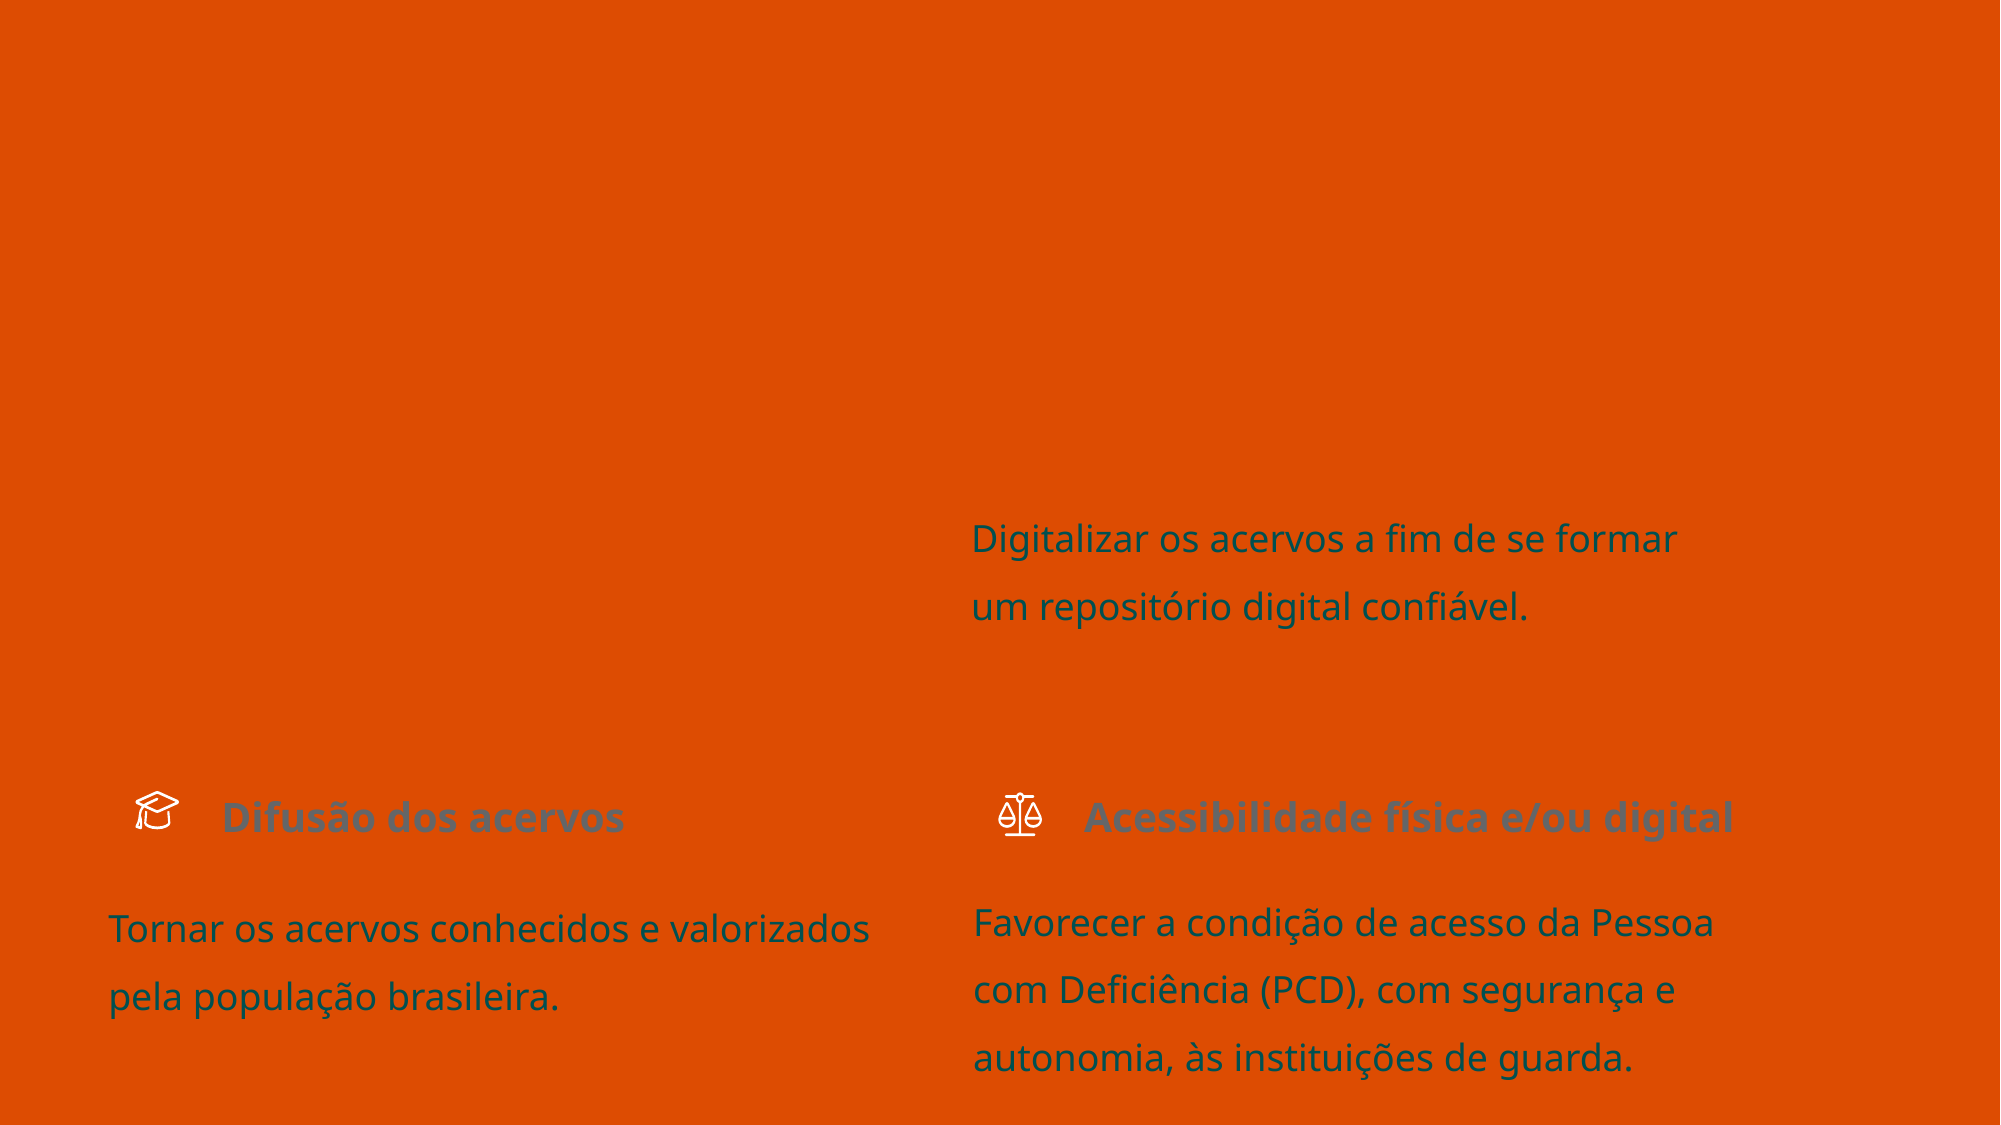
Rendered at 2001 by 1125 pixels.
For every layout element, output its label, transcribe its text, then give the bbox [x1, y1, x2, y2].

text_box Favorecer a condição de acesso da Pessoa com Deficiência (PCD), com segurança e autonomia, às instituições de guarda. [973, 876, 1748, 1031]
text_box Acessibilidade física e/ou digital [1084, 791, 1491, 841]
text_box Digitalizar os acervos a fim de se formar um repositório digital confiável. [971, 492, 1746, 647]
picture [998, 792, 1043, 837]
text_box Difusão dos acervos [221, 790, 709, 841]
picture [135, 788, 180, 833]
text_box Tornar os acervos conhecidos e valorizados pela população brasileira. [108, 882, 887, 1037]
text_box [0, 0, 2000, 1125]
